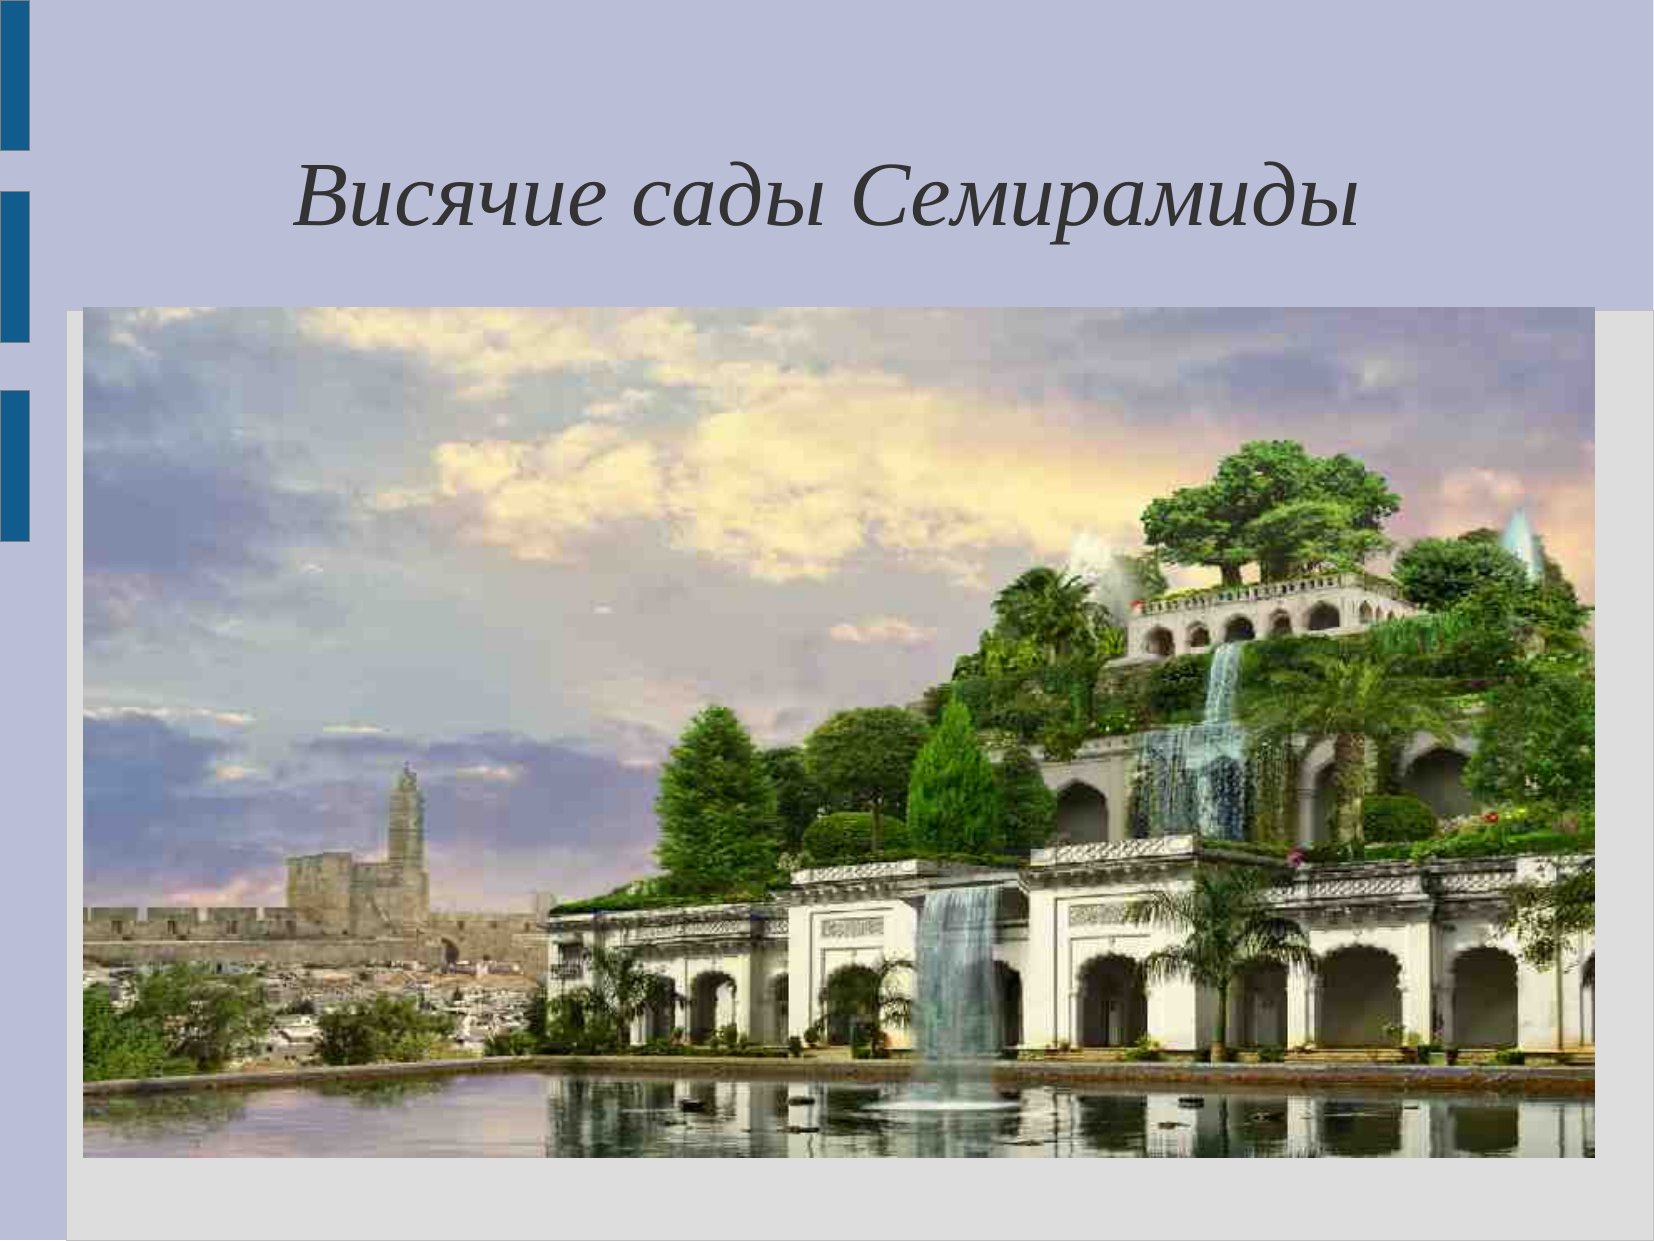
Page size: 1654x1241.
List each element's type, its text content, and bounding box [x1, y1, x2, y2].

title Висячие сады Семирамиды [121, 91, 1534, 299]
picture [83, 307, 1595, 1158]
